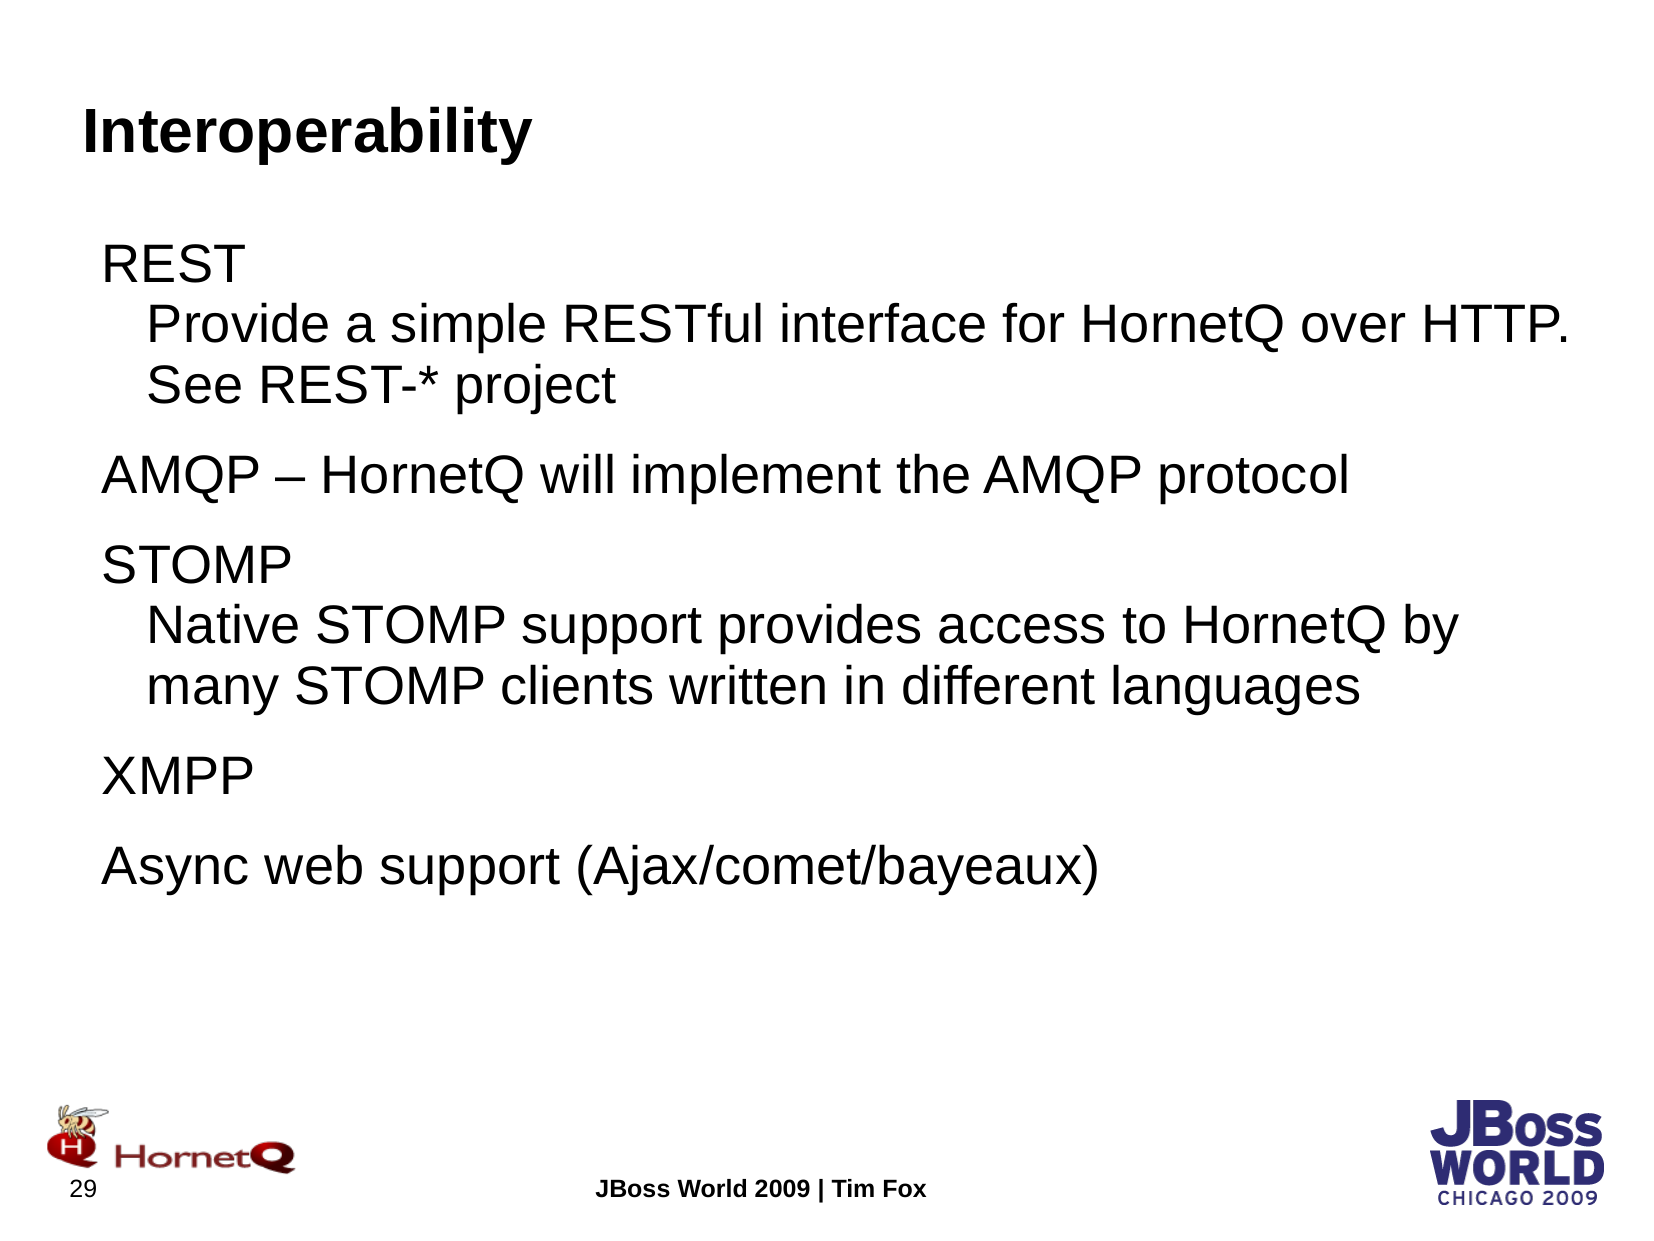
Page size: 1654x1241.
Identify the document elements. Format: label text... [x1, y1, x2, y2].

picture [1430, 1099, 1604, 1212]
list REST Provide a simple RESTful interface for HornetQ over HTTP. See REST-* project AMQP – HornetQ will implement the AMQP protocol STOMP Native STOMP support provides access to HornetQ by many STOMP clients written in different languages XMPP Async web support (Ajax/comet/bayeaux) [86, 232, 1576, 1076]
picture [46, 1101, 297, 1177]
title Interoperability [82, 37, 1571, 226]
